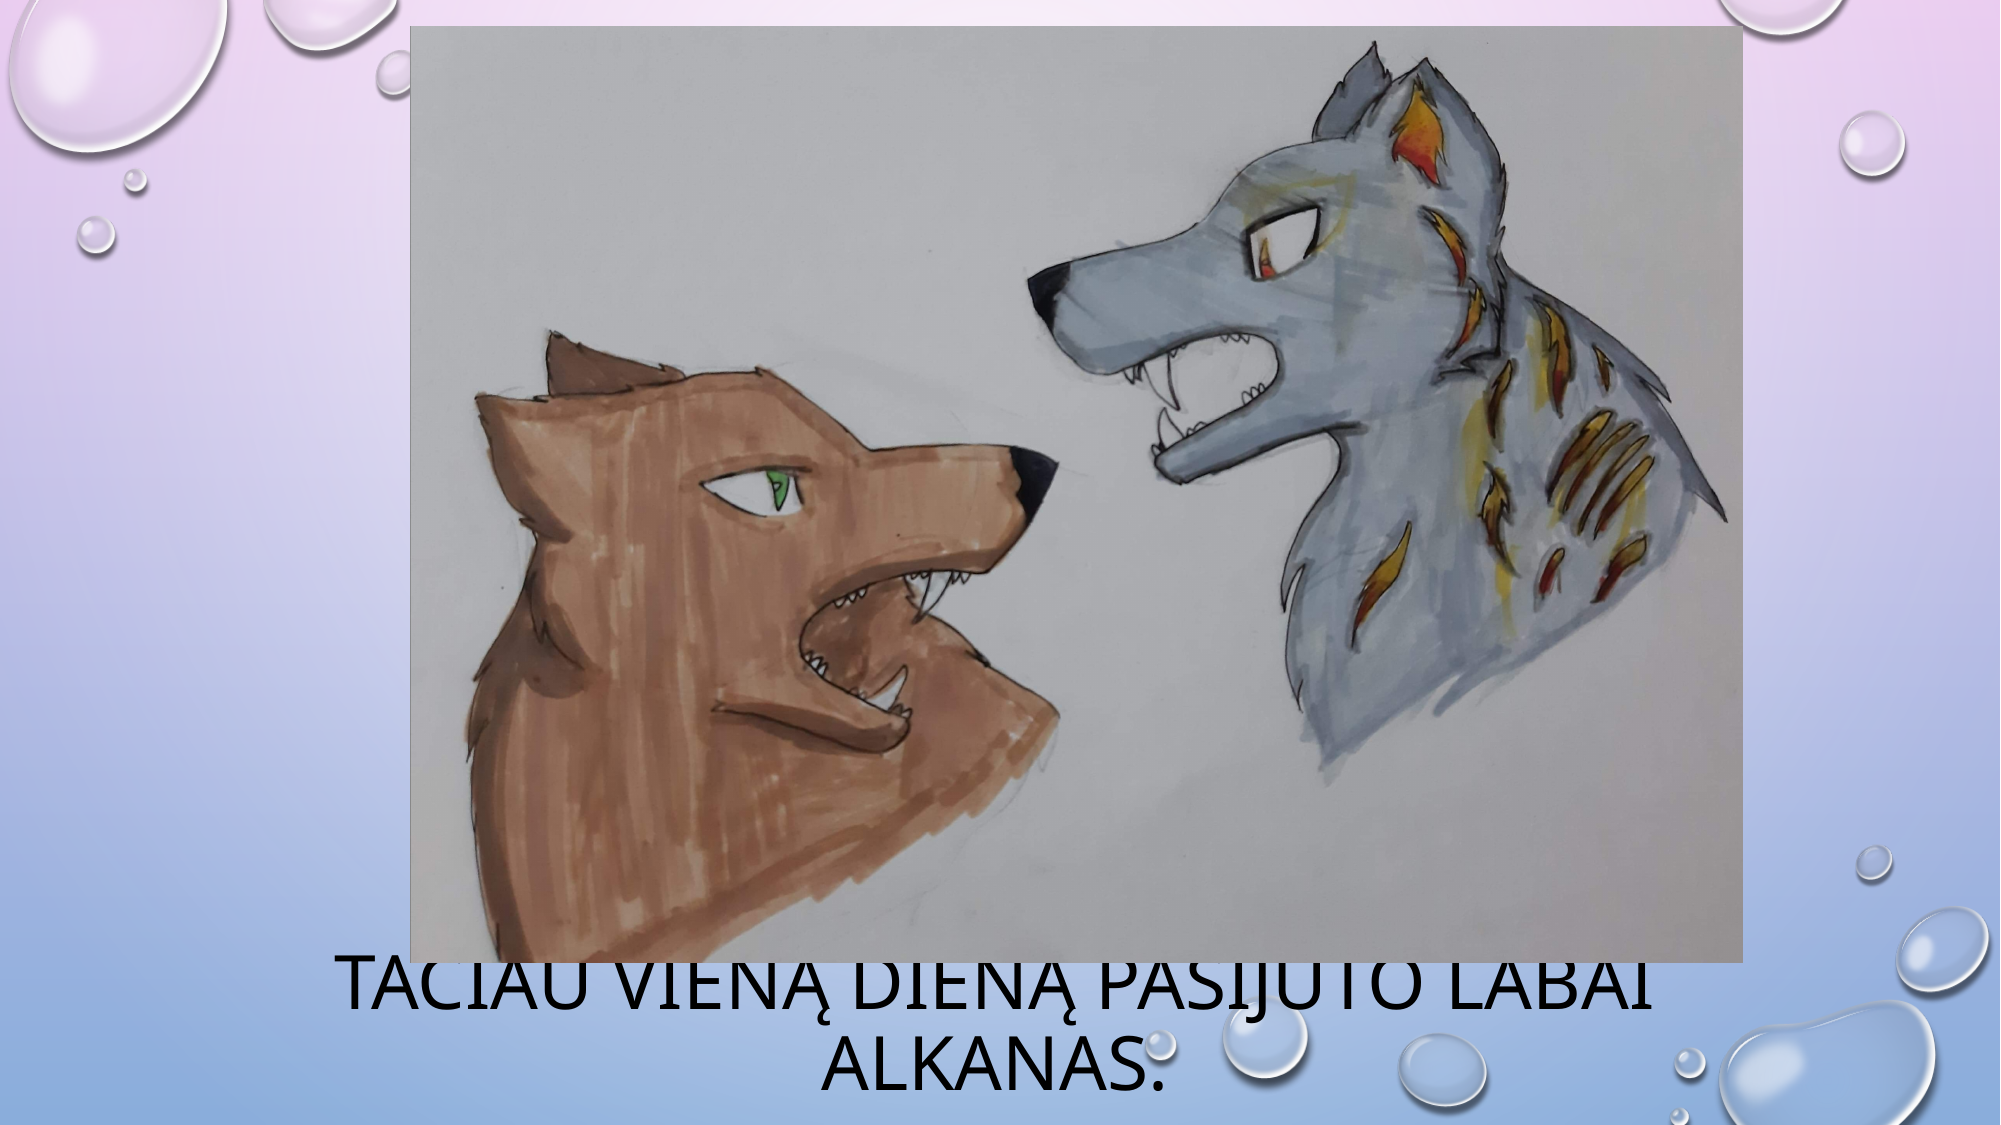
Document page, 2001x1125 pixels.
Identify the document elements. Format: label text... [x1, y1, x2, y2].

title Tačiau vieną dieną pasijuto labai alkanas. [140, 927, 1851, 1125]
picture [410, 26, 1743, 963]
